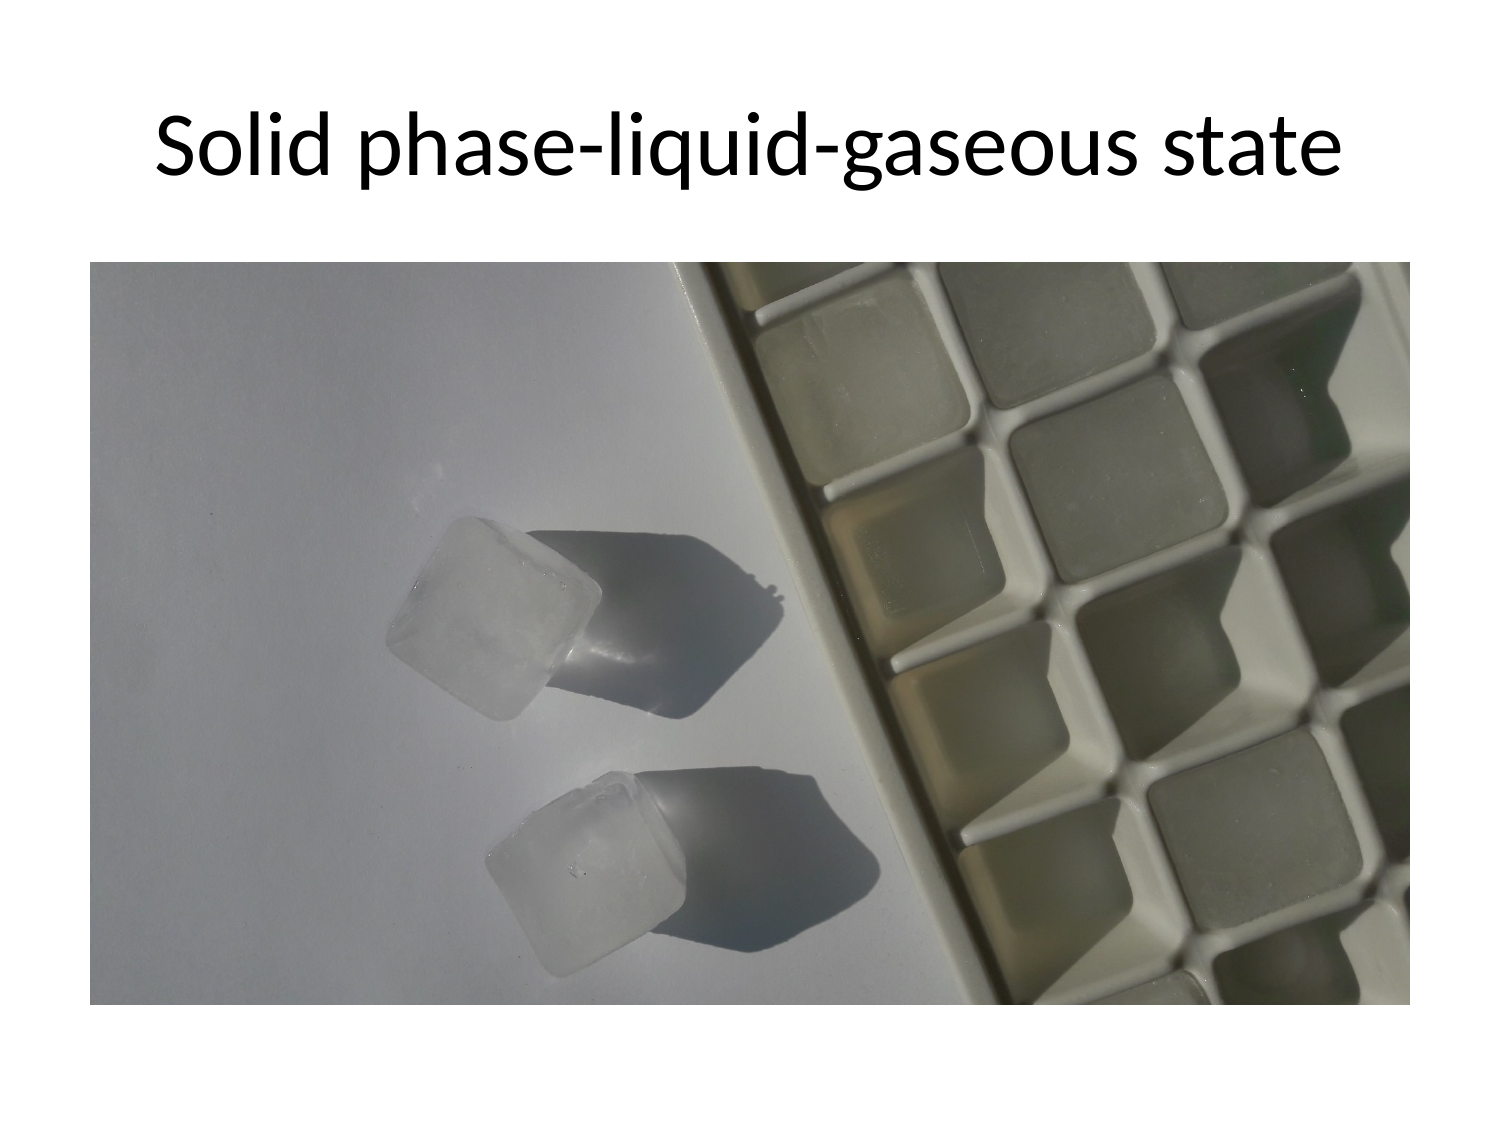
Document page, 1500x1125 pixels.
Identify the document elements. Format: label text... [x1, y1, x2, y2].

title Solid phase-liquid-gaseous state [75, 45, 1426, 233]
picture [90, 262, 1410, 1005]
